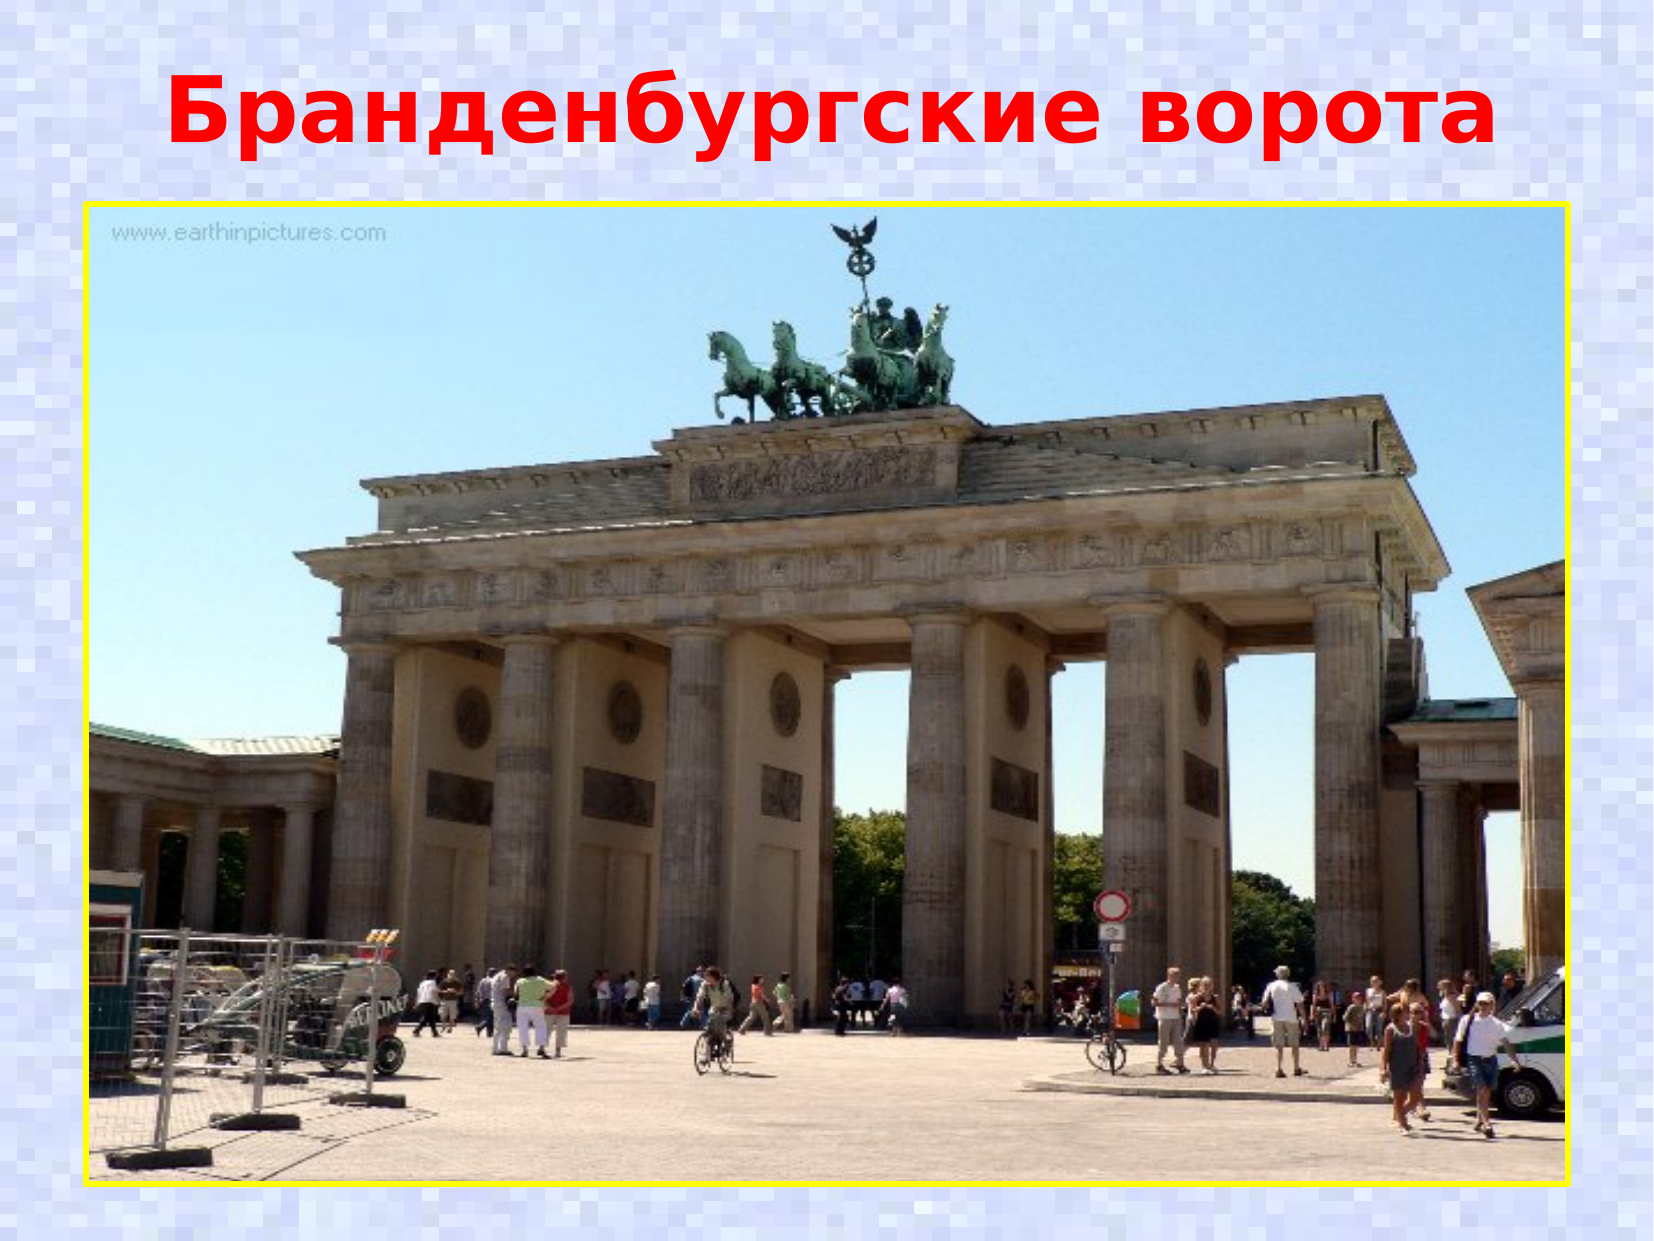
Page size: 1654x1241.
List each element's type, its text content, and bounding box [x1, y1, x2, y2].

title Бранденбургские ворота [88, 14, 1577, 207]
picture [0, 0, 1654, 1241]
